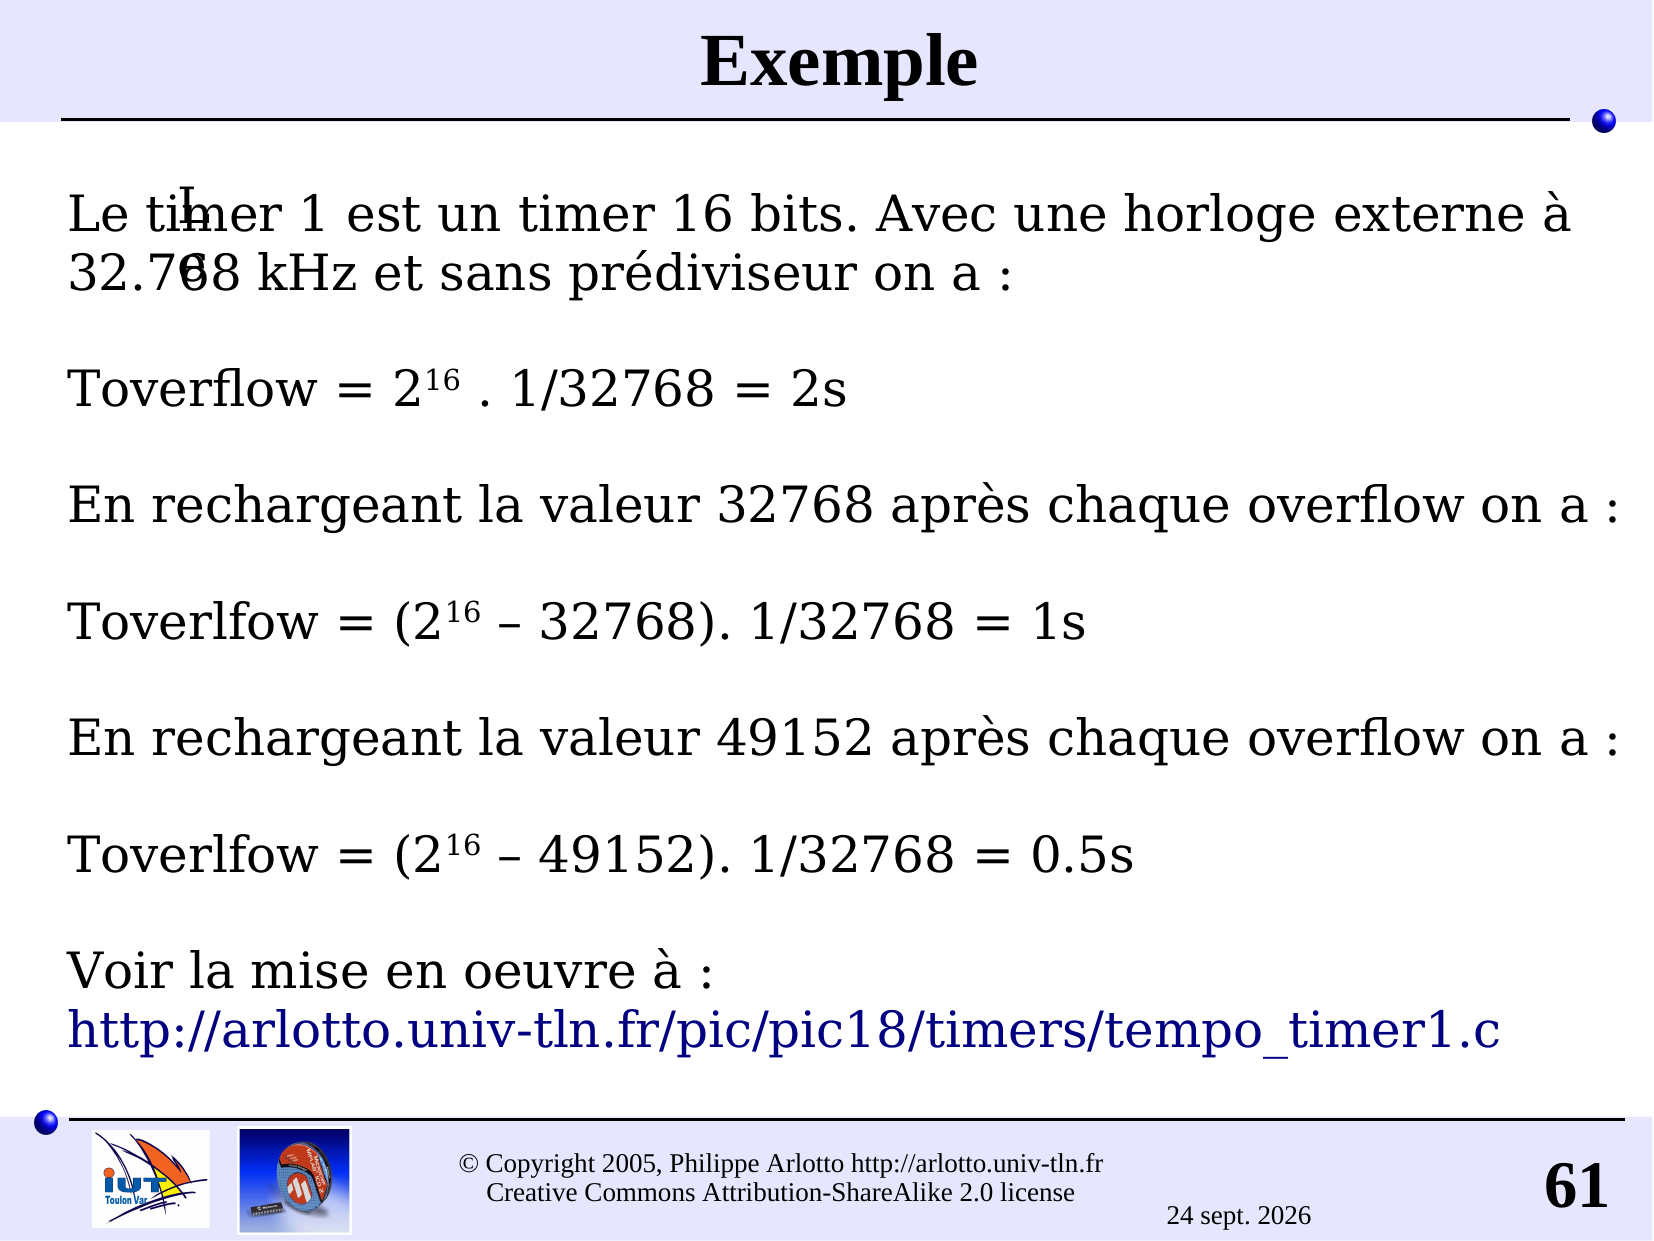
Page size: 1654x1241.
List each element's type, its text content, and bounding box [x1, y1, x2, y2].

title Exemple [95, 14, 1585, 107]
picture [237, 1126, 352, 1235]
text_box Le timer 1 est un timer 16 bits. Avec une horloge externe à 32.768 kHz et sans prédiviseur on a : Toverflow = 216 . 1/32768 = 2s En rechargeant la valeur 32768 après chaque overflow on a : Toverlfow = (216 – 32768). 1/32768 = 1s En rechargeant la valeur 49152 après chaque overflow on a : Toverlfow = (216 – 49152). 1/32768 = 0.5s Voir la mise en oeuvre à : http://arlotto.univ-tln.fr/pic/pic18/timers/tempo_timer1.c [67, 185, 1625, 1122]
